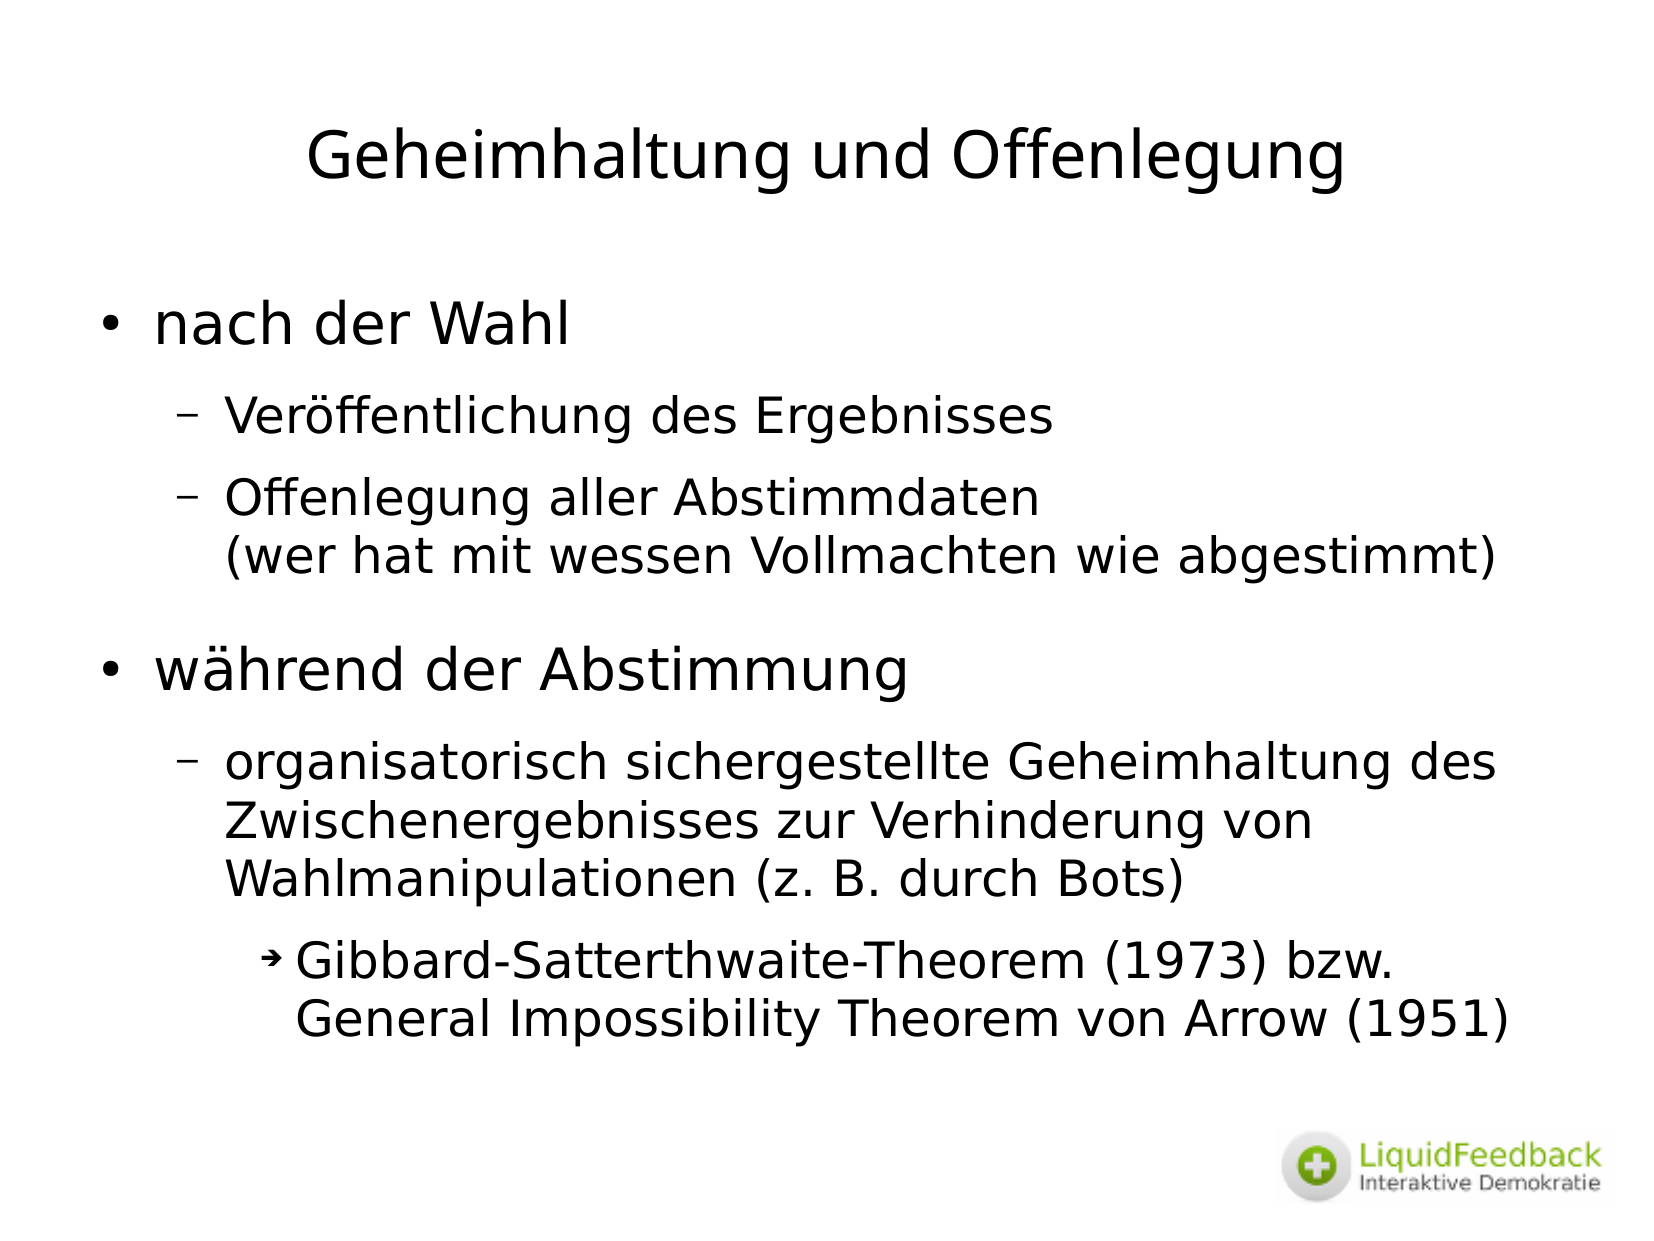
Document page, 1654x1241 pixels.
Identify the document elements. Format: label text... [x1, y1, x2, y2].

list nach der Wahl Veröffentlichung des Ergebnisses Offenlegung aller Abstimmdaten (wer hat mit wessen Vollmachten wie abgestimmt) während der Abstimmung organisatorisch sichergestellte Geheimhaltung des Zwischenergebnisses zur Verhinderung von Wahlmanipulationen (z. B. durch Bots) Gibbard-Satterthwaite-Theorem (1973) bzw. General Impossibility Theorem von Arrow (1951) [82, 290, 1571, 1094]
title Geheimhaltung und Offenlegung [82, 49, 1571, 257]
picture [1276, 1127, 1613, 1205]
